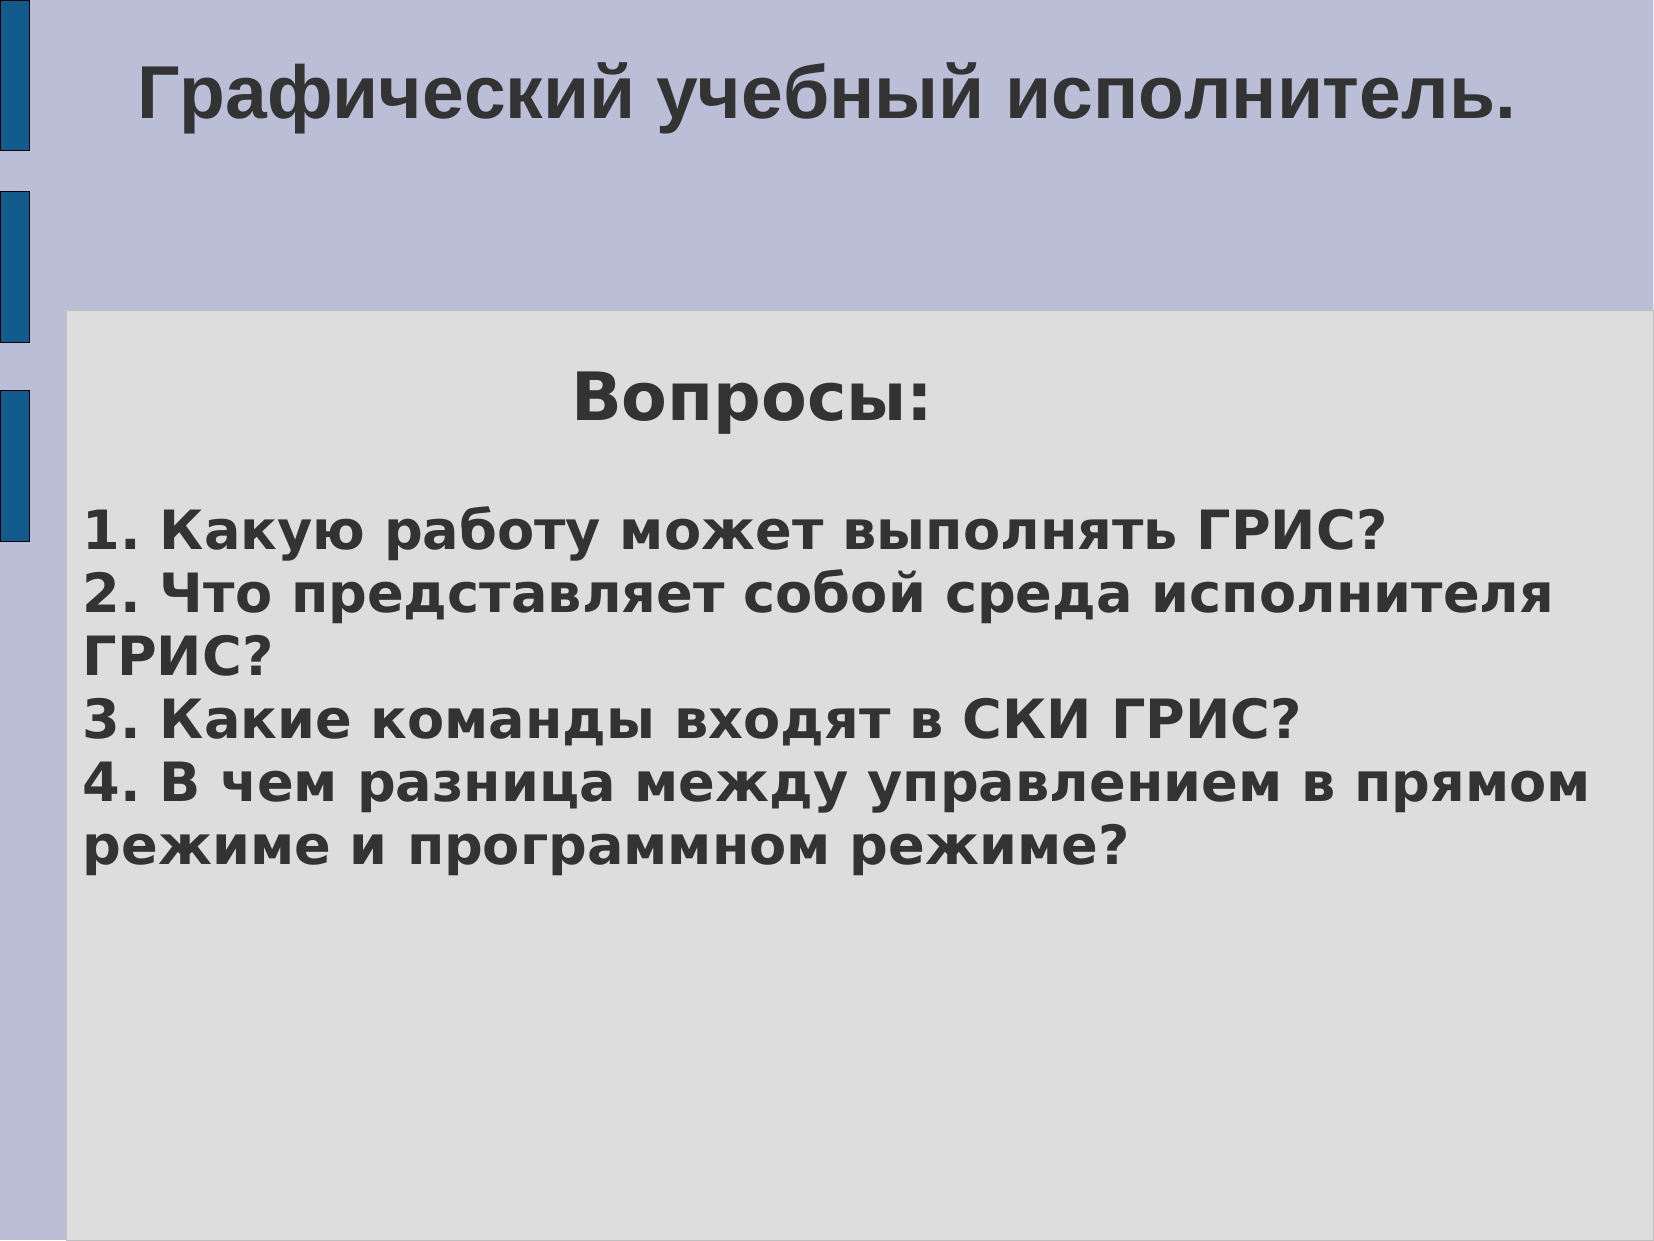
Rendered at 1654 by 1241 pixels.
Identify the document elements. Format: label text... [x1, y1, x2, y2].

title Вопросы: 1. Какую работу может выполнять ГРИС? 2. Что представляет собой среда исполнителя ГРИС? 3. Какие команды входят в СКИ ГРИС? 4. В чем разница между управлением в прямом режиме и программном режиме? [82, 291, 1595, 945]
title Графический учебный исполнитель. [82, 5, 1571, 180]
